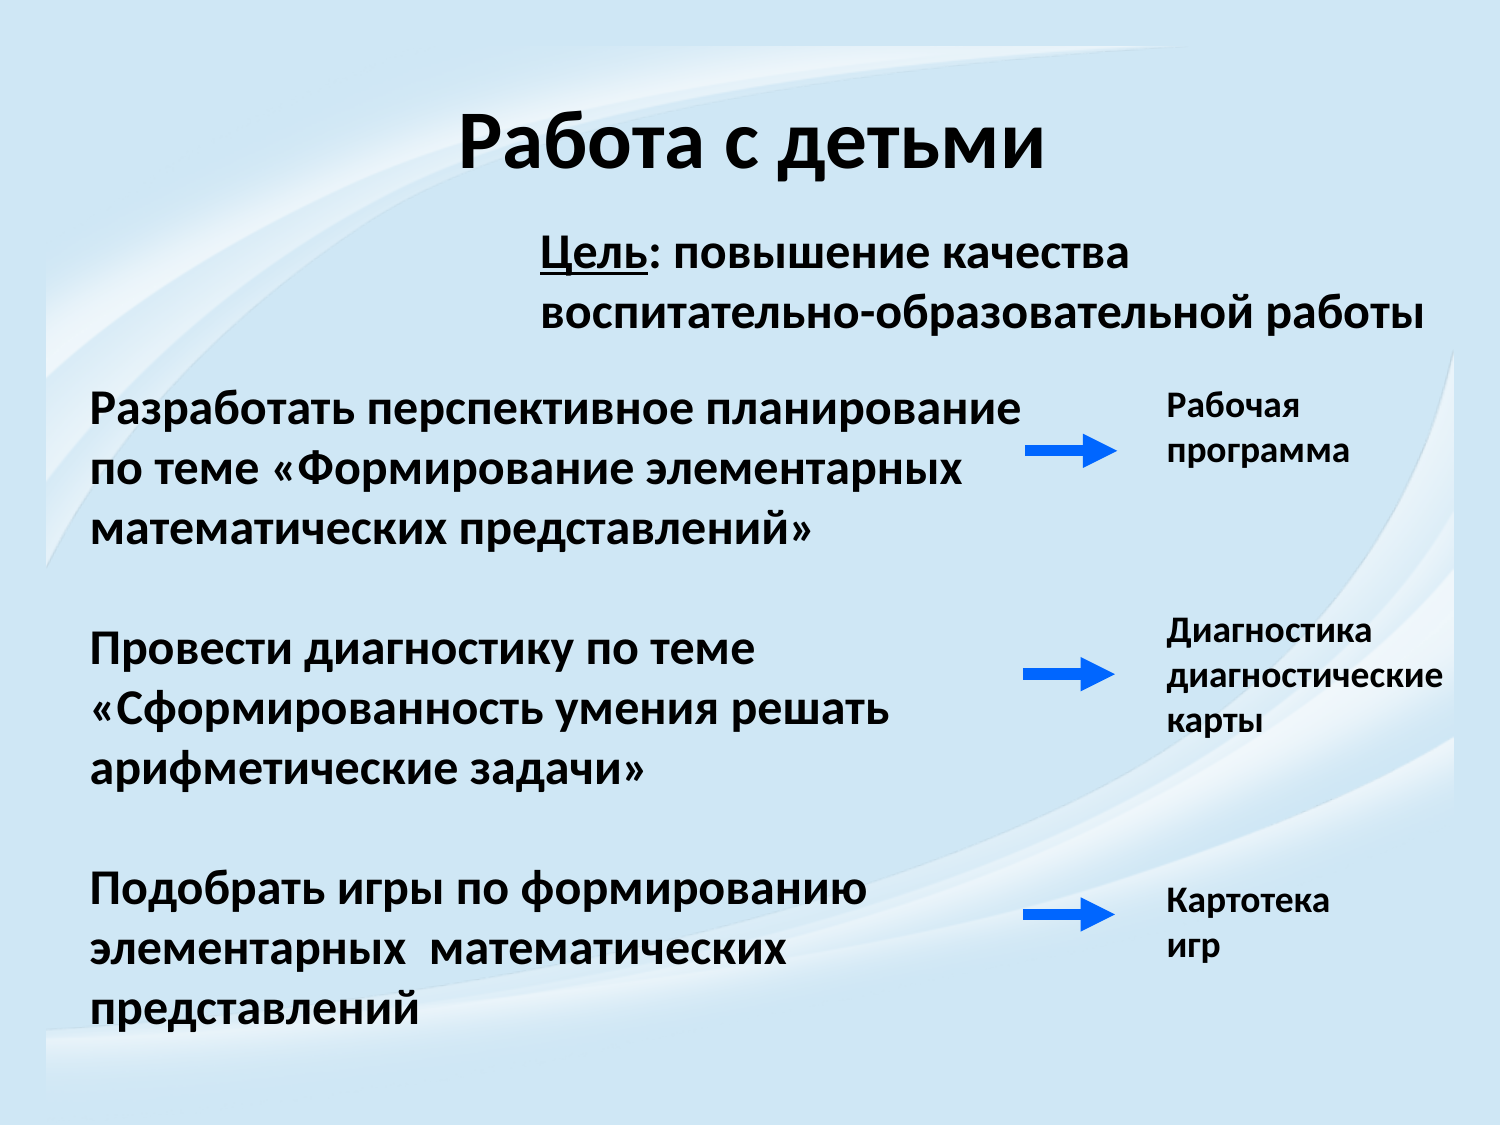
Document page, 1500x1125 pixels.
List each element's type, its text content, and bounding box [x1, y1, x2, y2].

text_box Разработать перспективное планирование по теме «Формирование элементарных математических представлений» Провести диагностику по теме «Сформированность умения решать арифметические задачи» Подобрать игры по формированию элементарных математических представлений [74, 367, 1049, 1043]
text_box Рабочая программа Диагностика диагностические карты Картотека игр [1151, 373, 1468, 973]
text_box Работа с детьми [443, 78, 1062, 193]
text_box Цель: повышение качества воспитательно-образовательной работы [525, 211, 1441, 346]
picture [46, 46, 1454, 1125]
